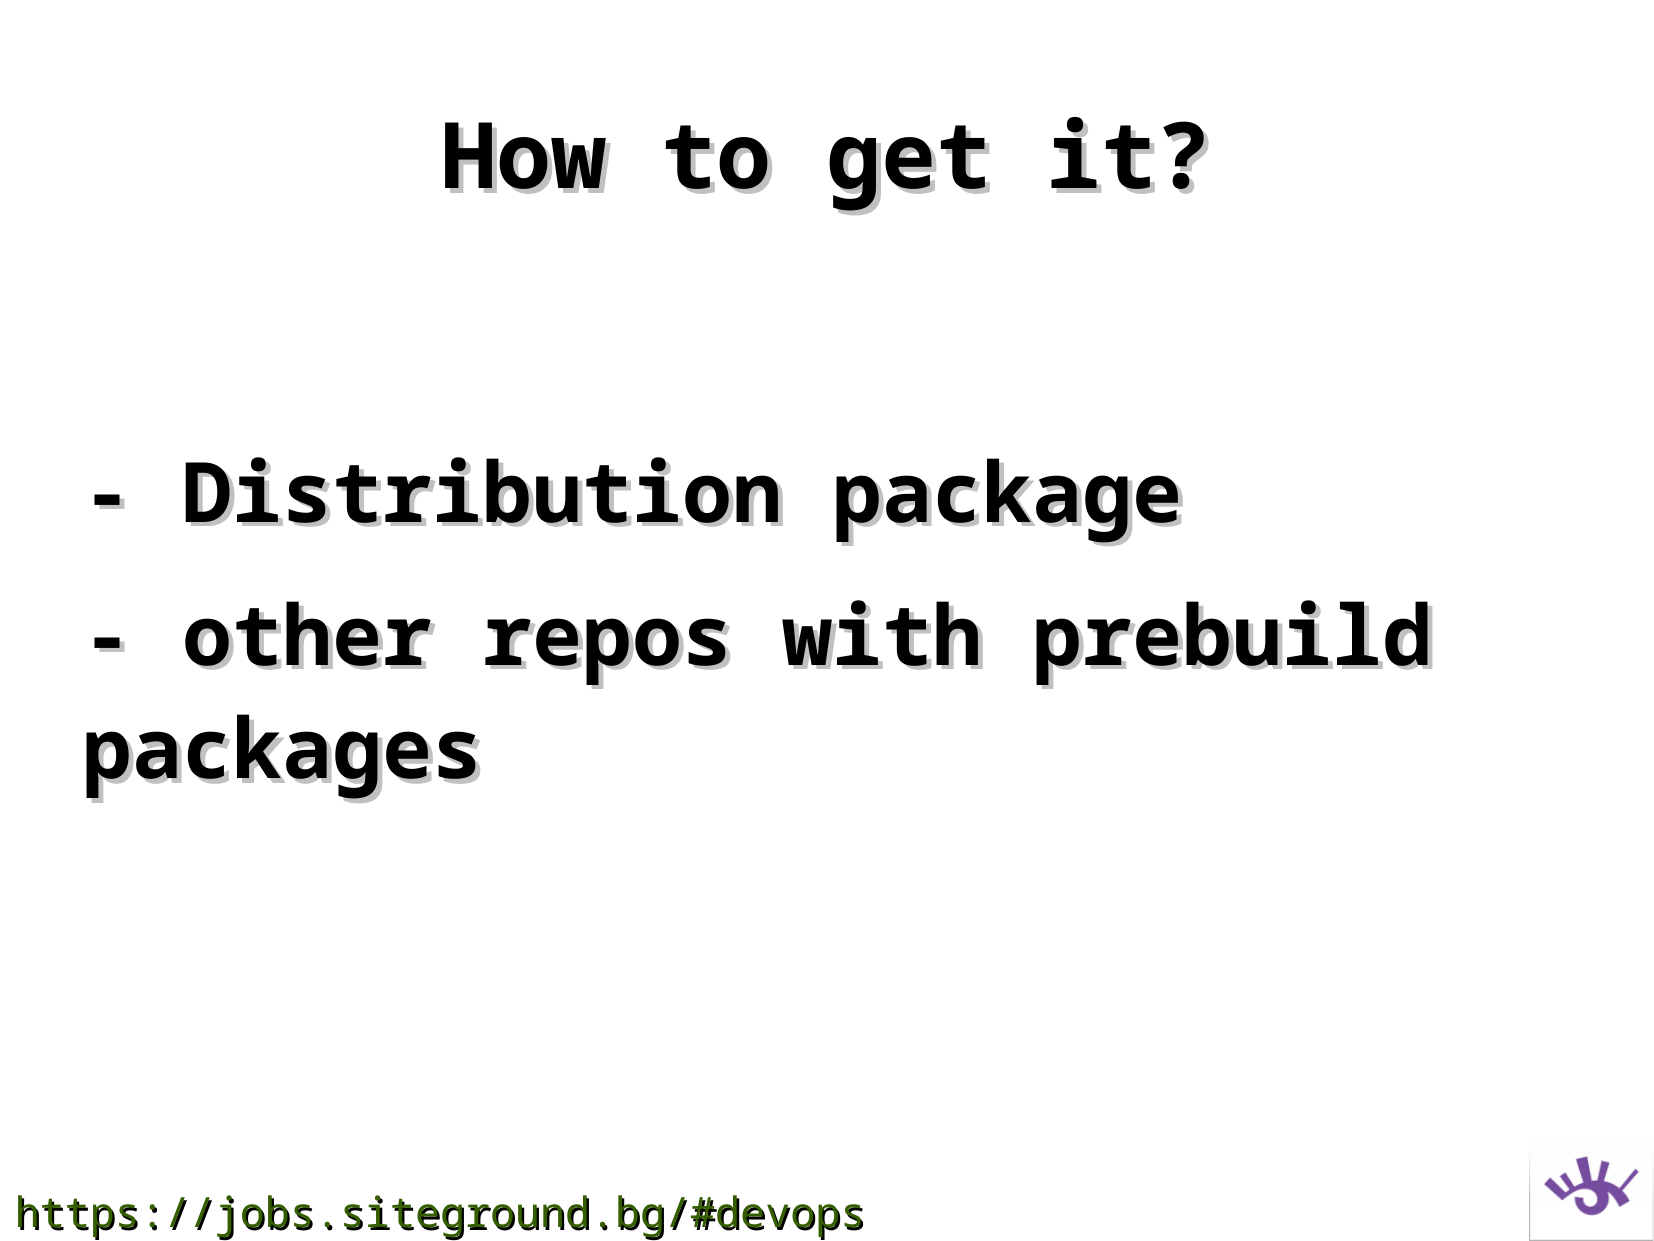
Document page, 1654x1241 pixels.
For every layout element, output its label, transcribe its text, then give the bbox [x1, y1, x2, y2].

text_box https://jobs.siteground.bg/#devops [0, 1175, 889, 1240]
picture [1529, 1134, 1654, 1241]
title How to get it? [82, 49, 1571, 257]
list - Distribution package - other repos with prebuild packages [82, 290, 1571, 1010]
